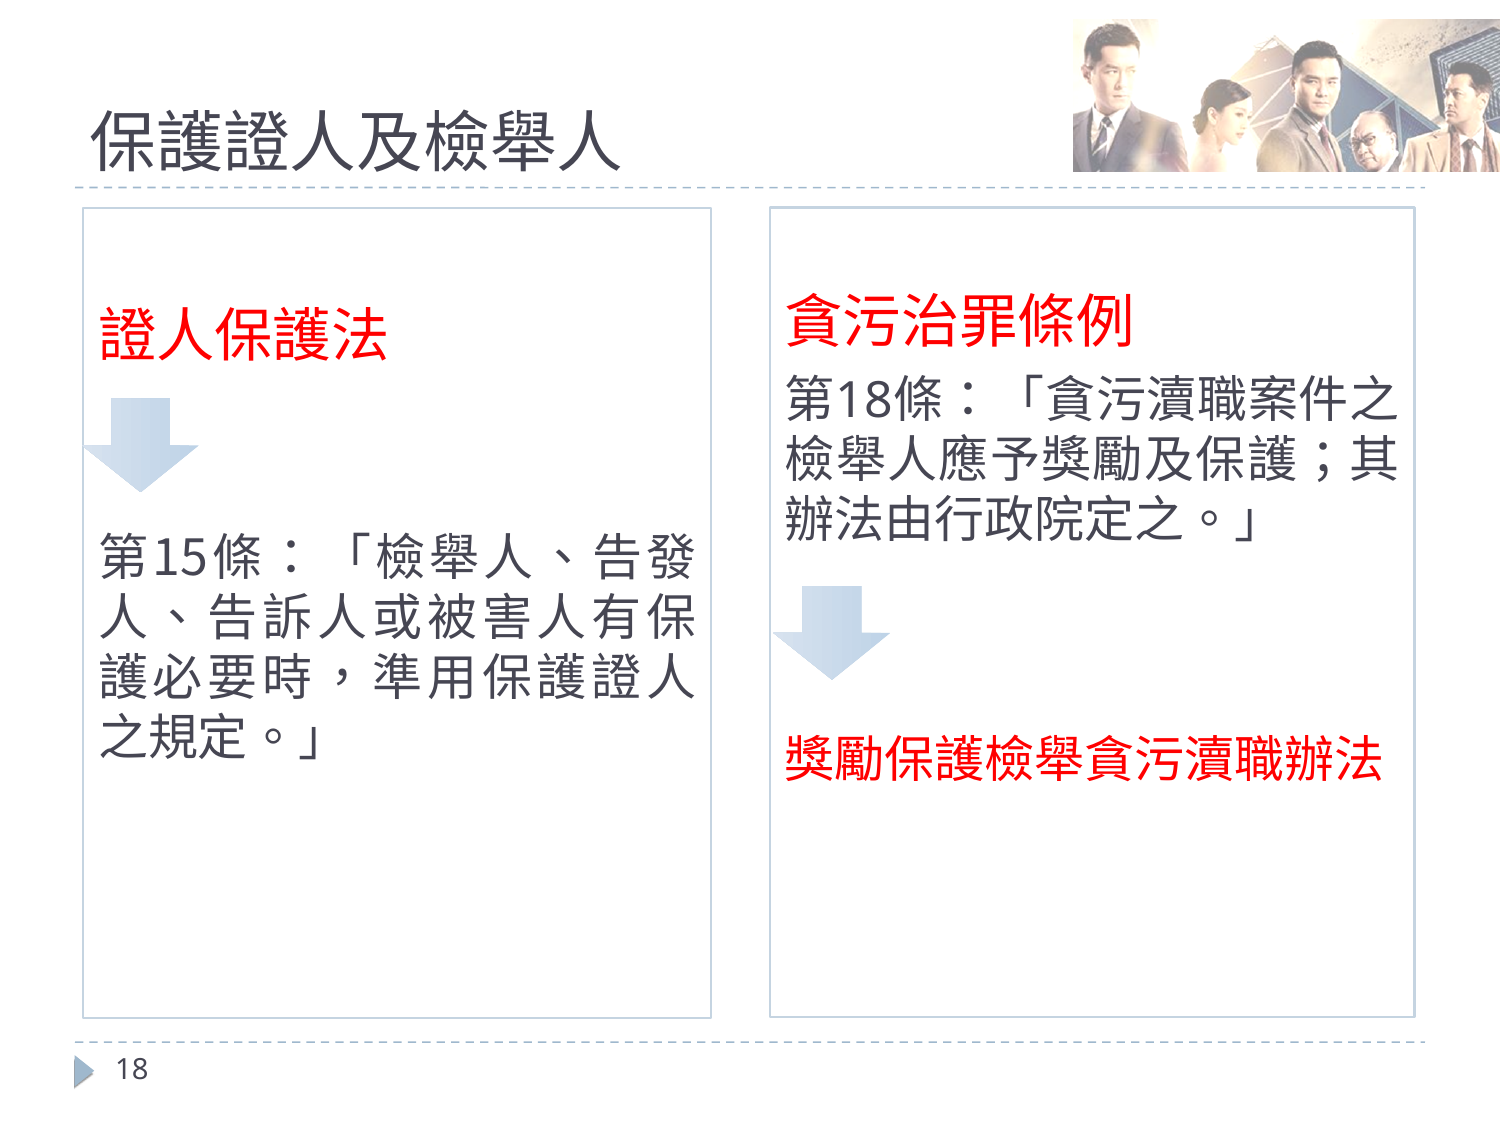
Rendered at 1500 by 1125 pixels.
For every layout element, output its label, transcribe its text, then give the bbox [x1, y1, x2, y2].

text_box 貪污治罪條例 第18條：「貪污瀆職案件之檢舉人應予獎勵及保護；其辦法由行政院定之。」 獎勵保護檢舉貪污瀆職辦法 [770, 207, 1415, 1018]
list 證人保護法 第15條：「檢舉人、告發人、告訴人或被害人有保護必要時，準用保護證人之規定。」 [83, 208, 712, 1019]
slide_number <編號> [100, 1042, 426, 1103]
text_box [81, 398, 200, 493]
picture [1073, 19, 1500, 172]
text_box 保護證人及檢舉人 [74, 24, 1425, 188]
text_box [773, 585, 891, 680]
